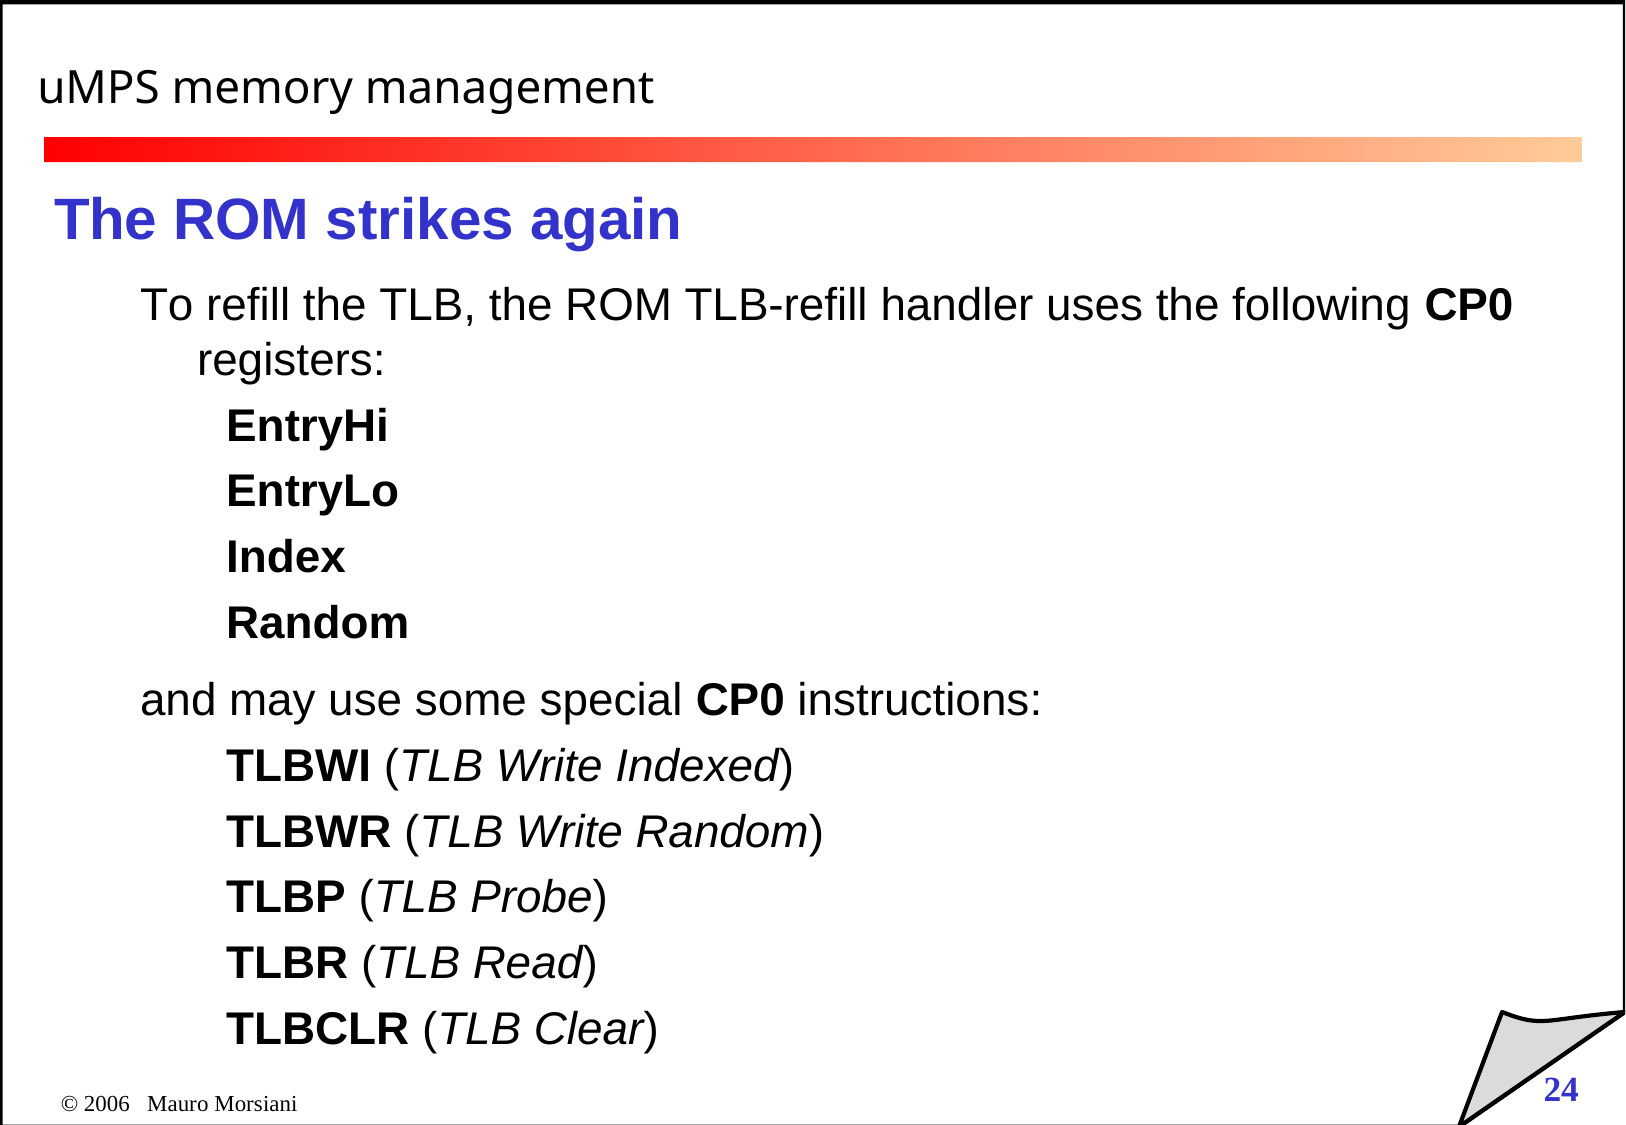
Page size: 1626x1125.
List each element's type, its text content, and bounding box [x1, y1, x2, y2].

list The ROM strikes again To refill the TLB, the ROM TLB-refill handler uses the following CP0 registers: EntryHi EntryLo Index Random and may use some special CP0 instructions: TLBWI (TLB Write Indexed) TLBWR (TLB Write Random) TLBP (TLB Probe) TLBR (TLB Read) TLBCLR (TLB Clear) [54, 187, 1571, 1124]
title uMPS memory management [37, 44, 1588, 131]
